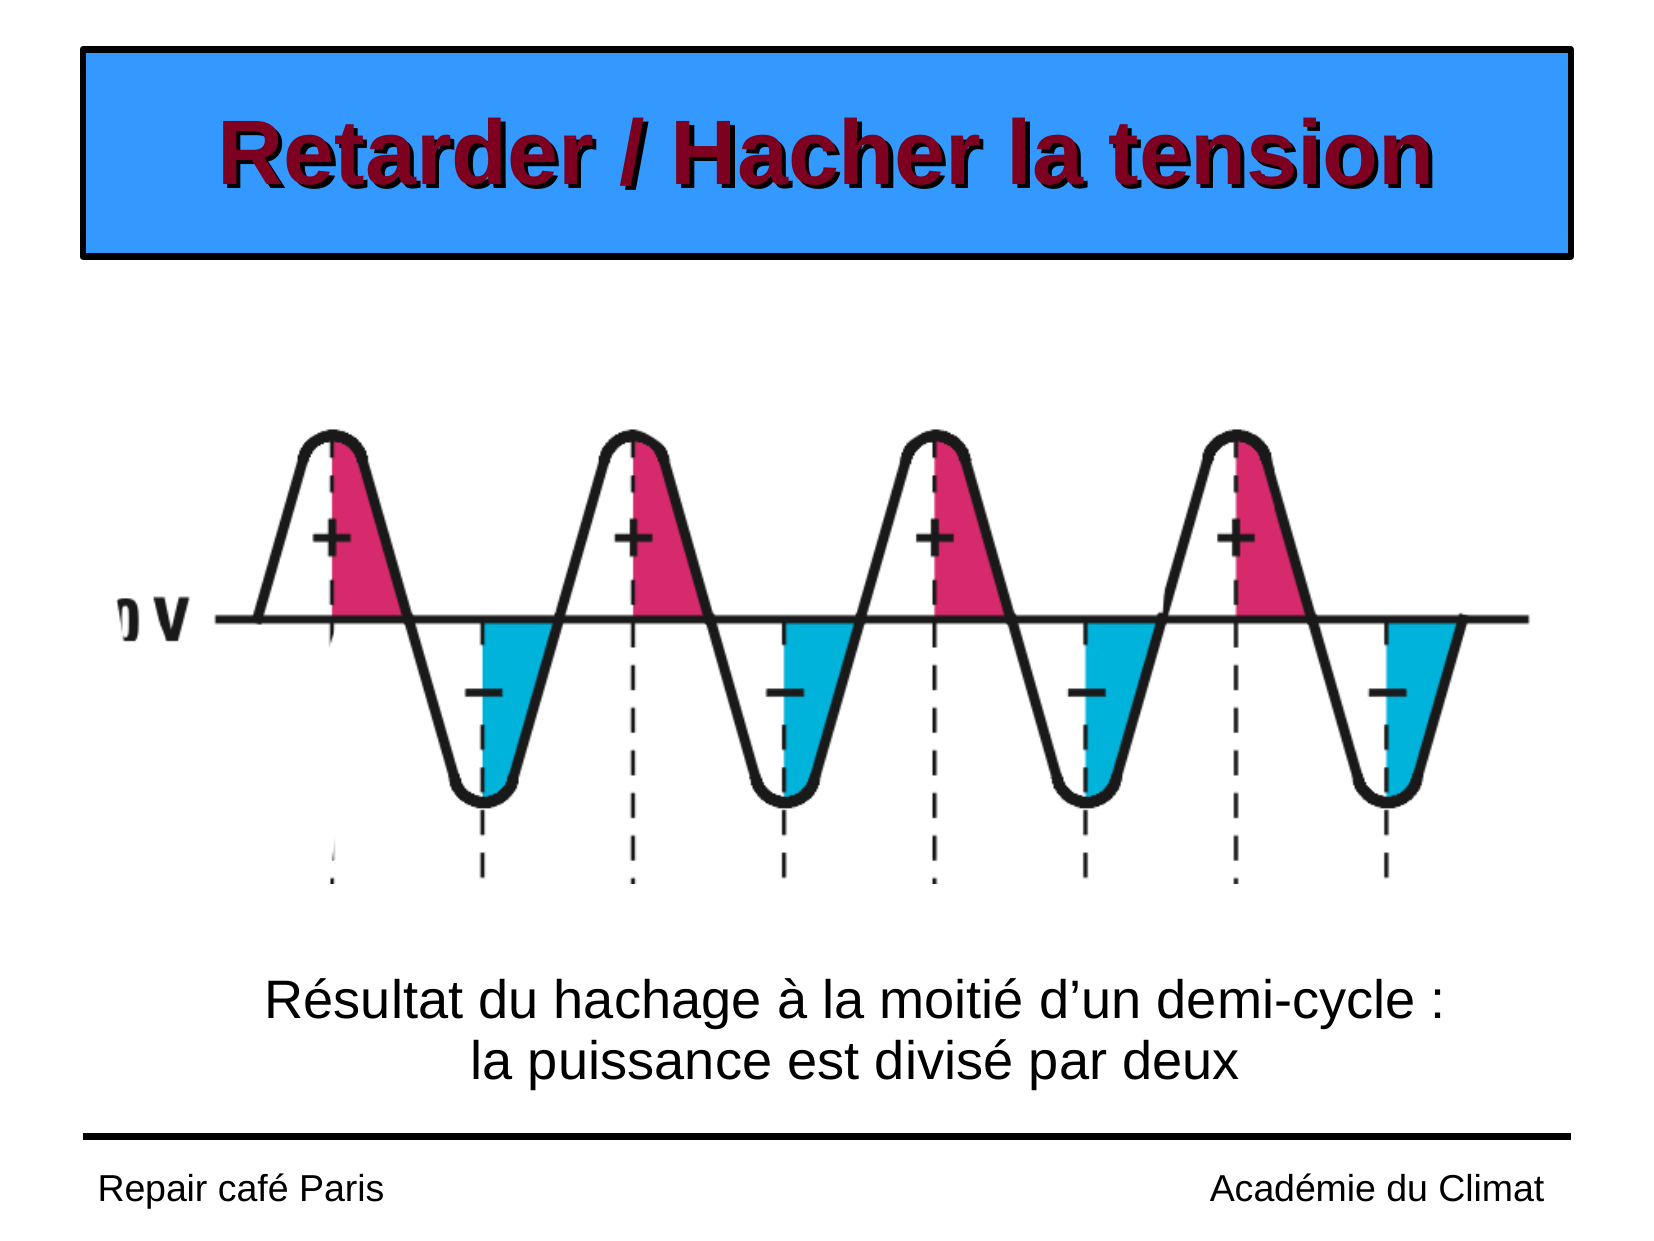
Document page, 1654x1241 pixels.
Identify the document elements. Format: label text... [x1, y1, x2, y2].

text_box Résultat du hachage à la moitié d’un demi-cycle : la puissance est divisé par deux [249, 962, 1463, 1099]
picture [82, 415, 1571, 884]
text_box Repair café Paris Académie du Climat [82, 1160, 1571, 1217]
title Retarder / Hacher la tension [82, 49, 1571, 257]
